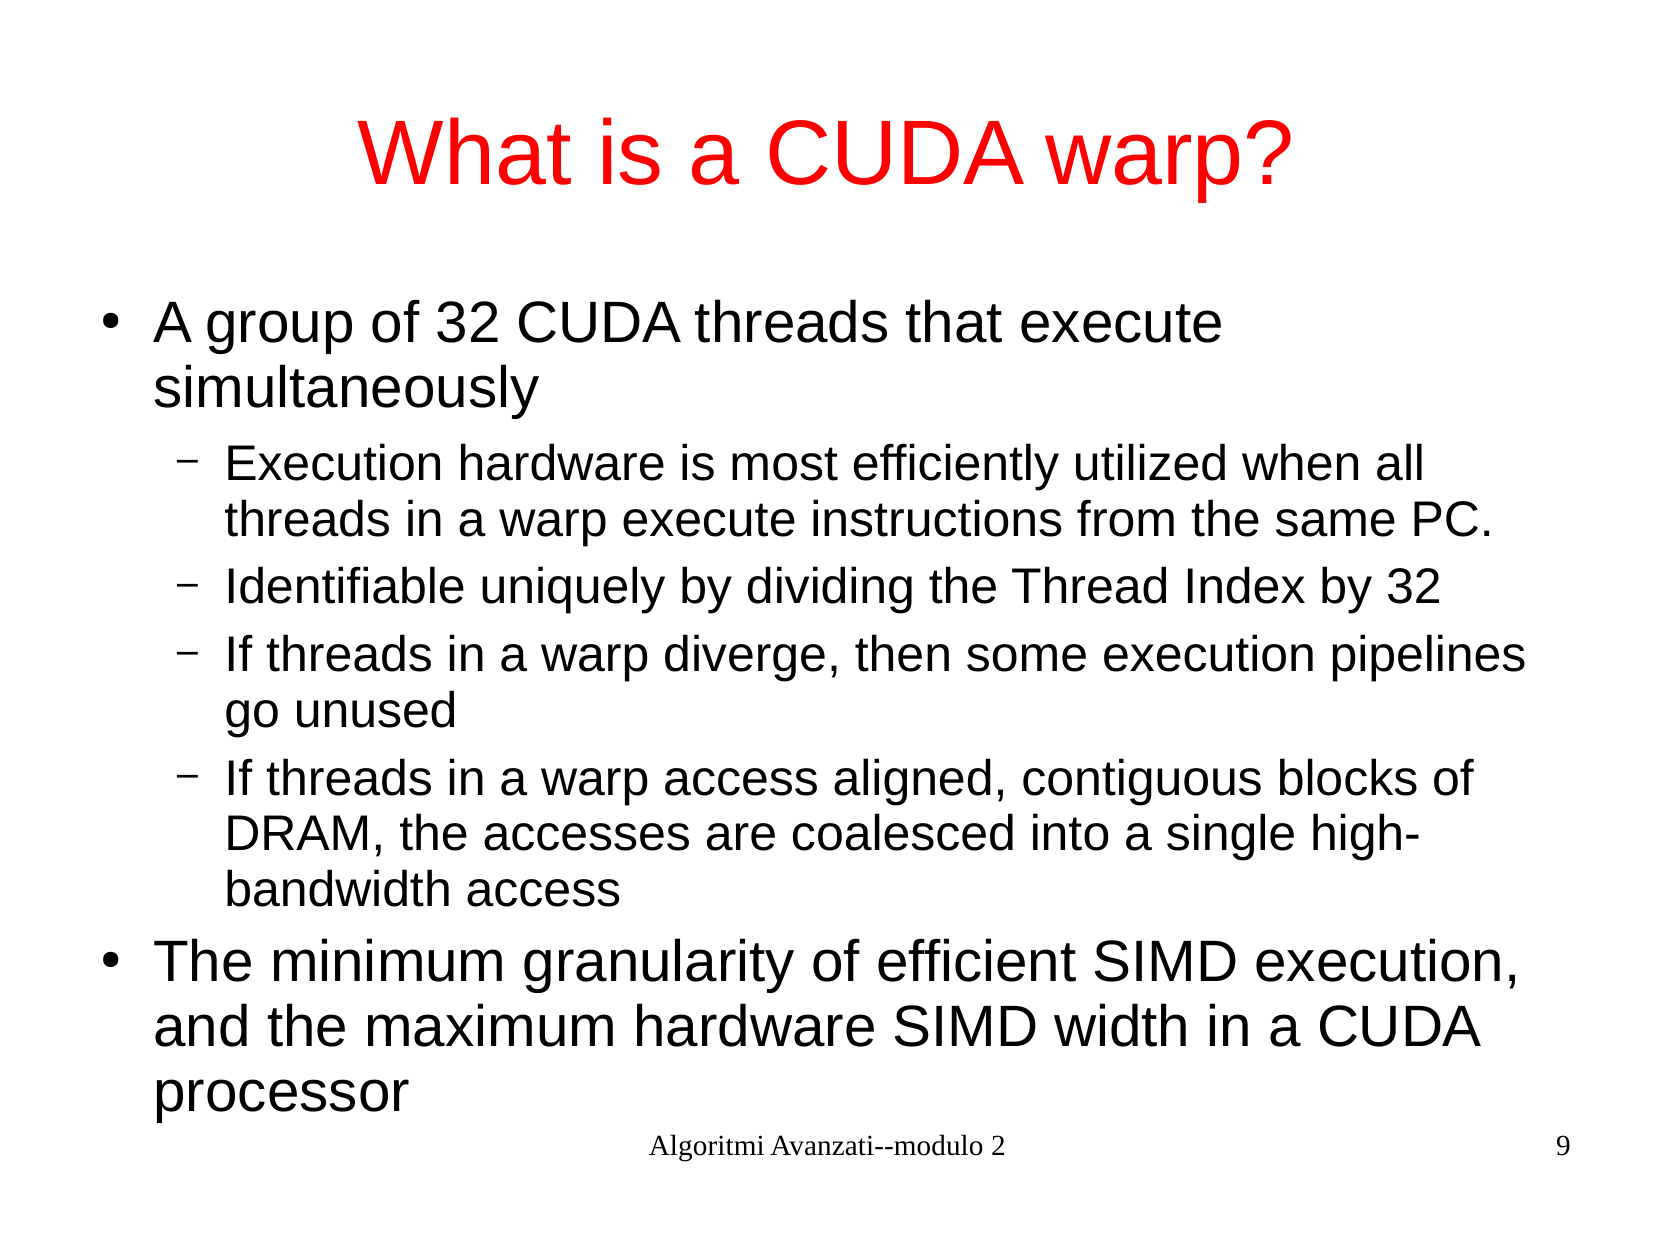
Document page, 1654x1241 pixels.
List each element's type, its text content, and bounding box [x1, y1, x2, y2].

title What is a CUDA warp? [82, 49, 1571, 257]
list A group of 32 CUDA threads that execute simultaneously Execution hardware is most efficiently utilized when all threads in a warp execute instructions from the same PC. Identifiable uniquely by dividing the Thread Index by 32 If threads in a warp diverge, then some execution pipelines go unused If threads in a warp access aligned, contiguous blocks of DRAM, the accesses are coalesced into a single high-bandwidth access The minimum granularity of efficient SIMD execution, and the maximum hardware SIMD width in a CUDA processor [82, 290, 1571, 1125]
